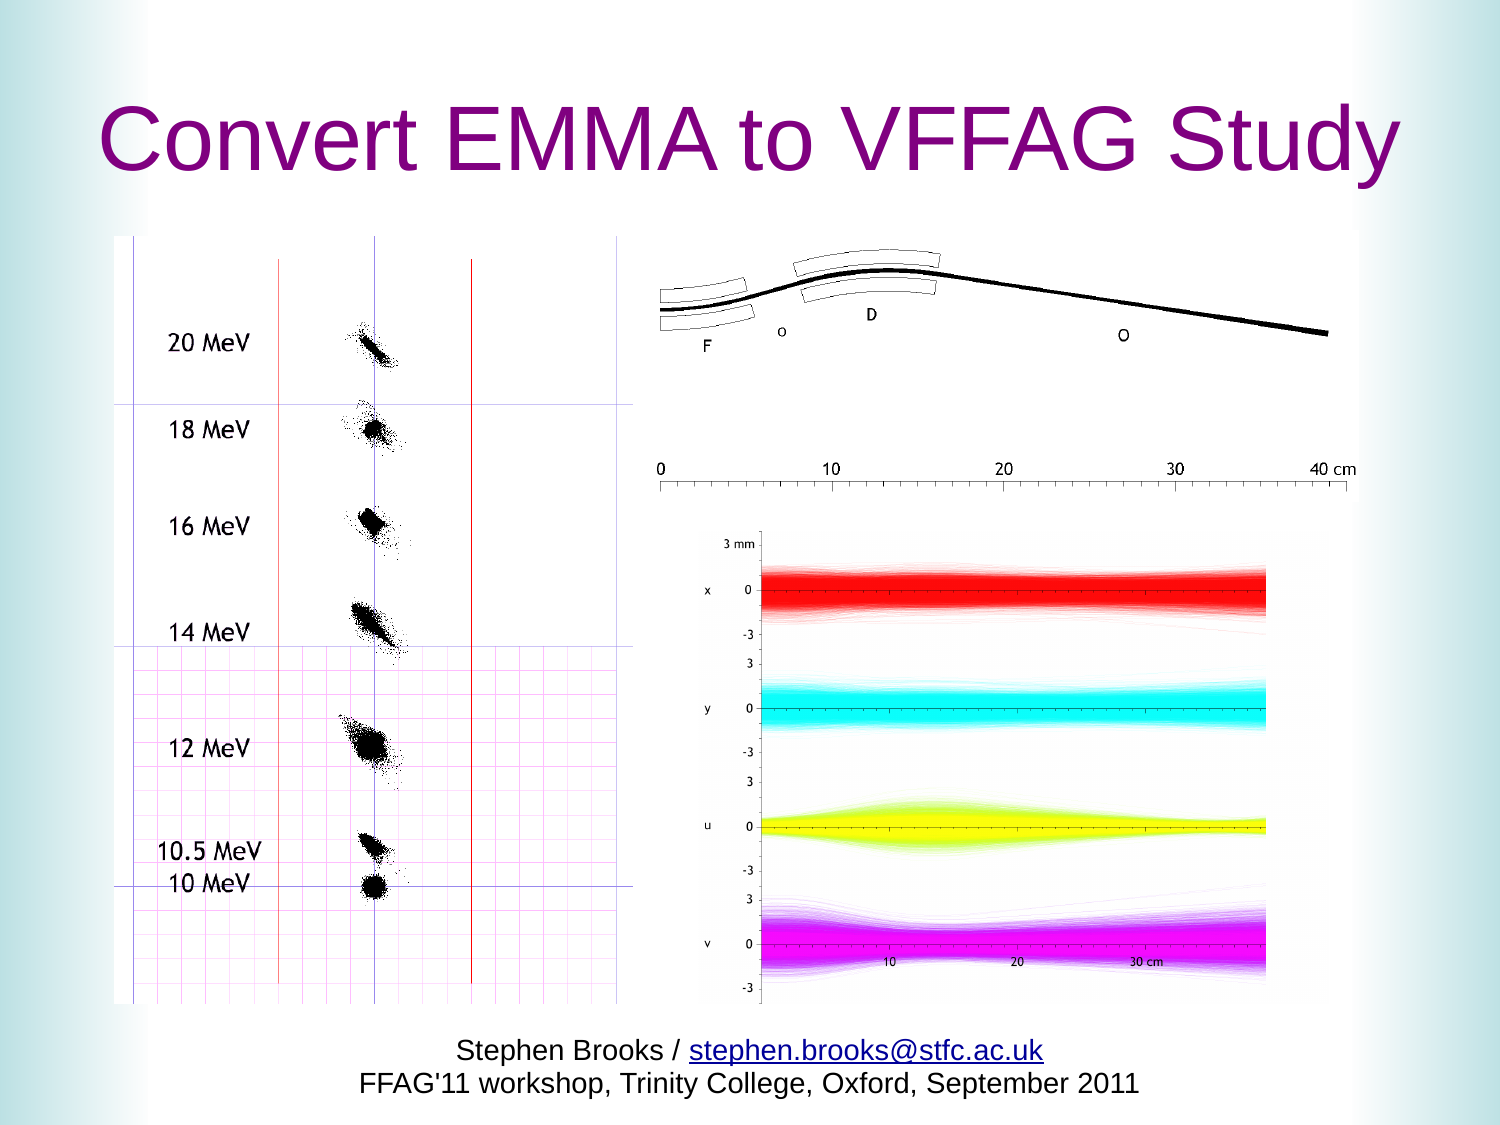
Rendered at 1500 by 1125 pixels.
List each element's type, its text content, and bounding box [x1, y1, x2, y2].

title Convert EMMA to VFFAG Study [75, 45, 1425, 233]
picture [698, 531, 1329, 1004]
picture [649, 230, 1359, 502]
picture [114, 236, 633, 1004]
